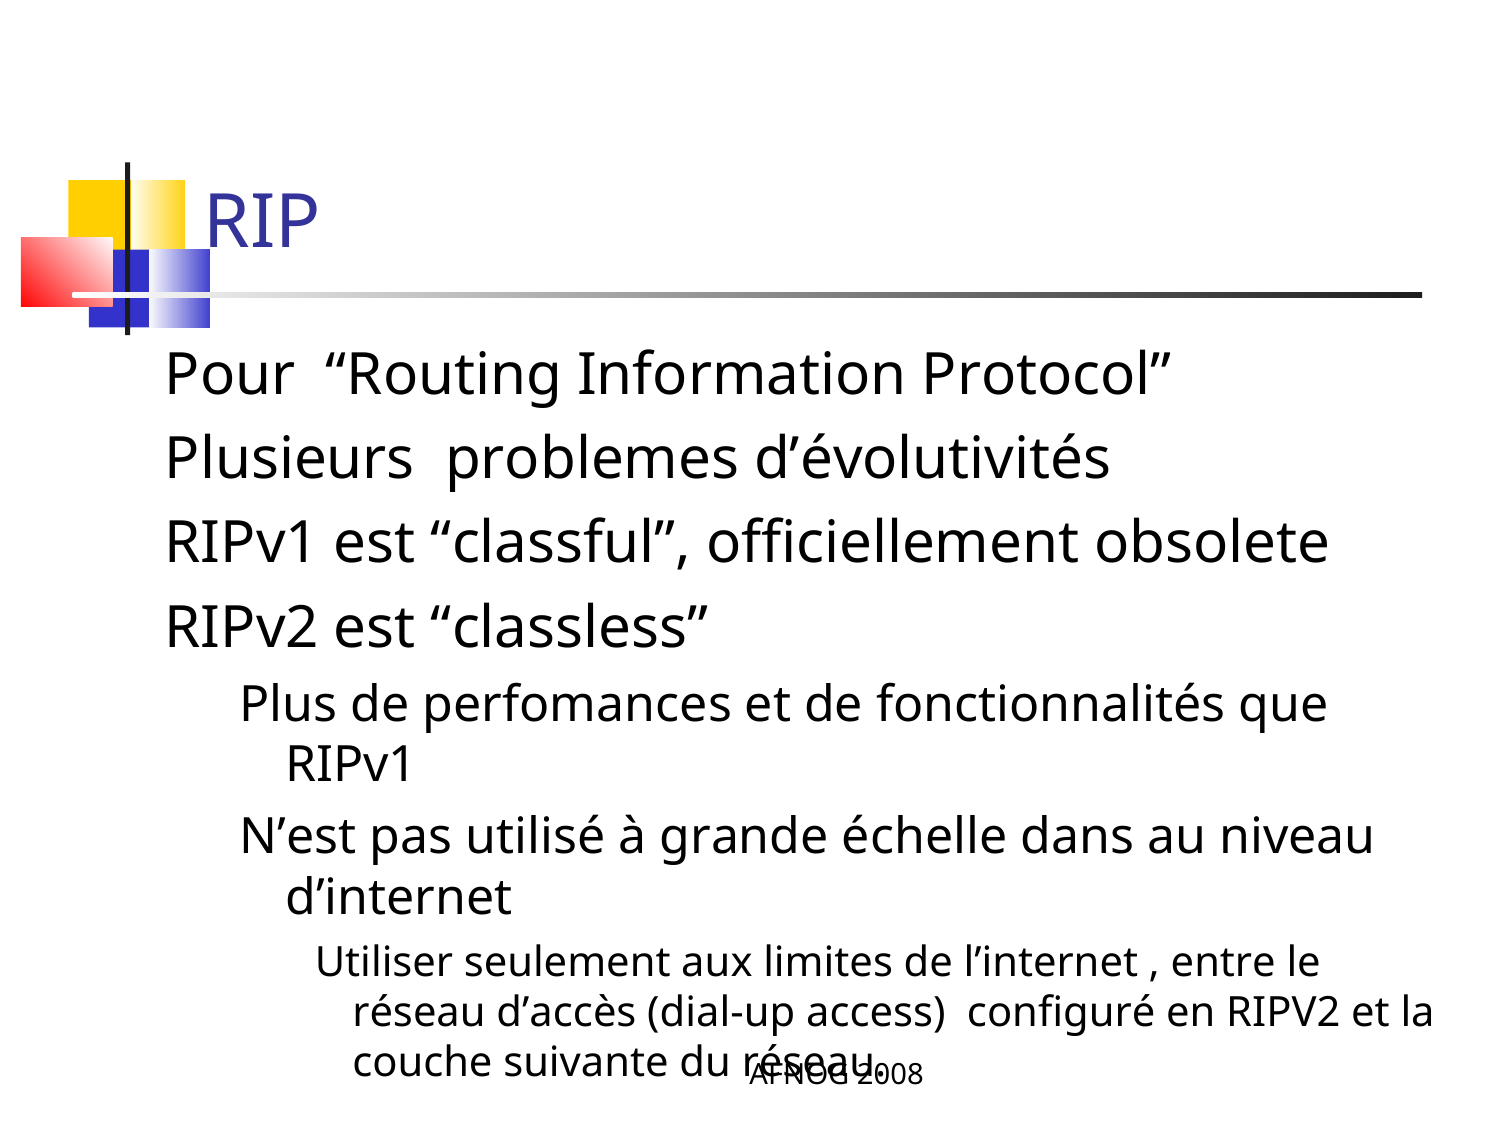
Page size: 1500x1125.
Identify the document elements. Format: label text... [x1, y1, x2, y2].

text_box AFNOG 2008 [599, 1078, 1074, 1099]
title RIP [188, 35, 1468, 276]
list Pour “Routing Information Protocol” Plusieurs problemes d’évolutivités RIPv1 est “classful”, officiellement obsolete RIPv2 est “classless” Plus de perfomances et de fonctionnalités que RIPv1 N’est pas utilisé à grande échelle dans au niveau d’internet Utiliser seulement aux limites de l’internet , entre le réseau d’accès (dial-up access) configuré en RIPV2 et la couche suivante du réseau. [149, 331, 1469, 1078]
